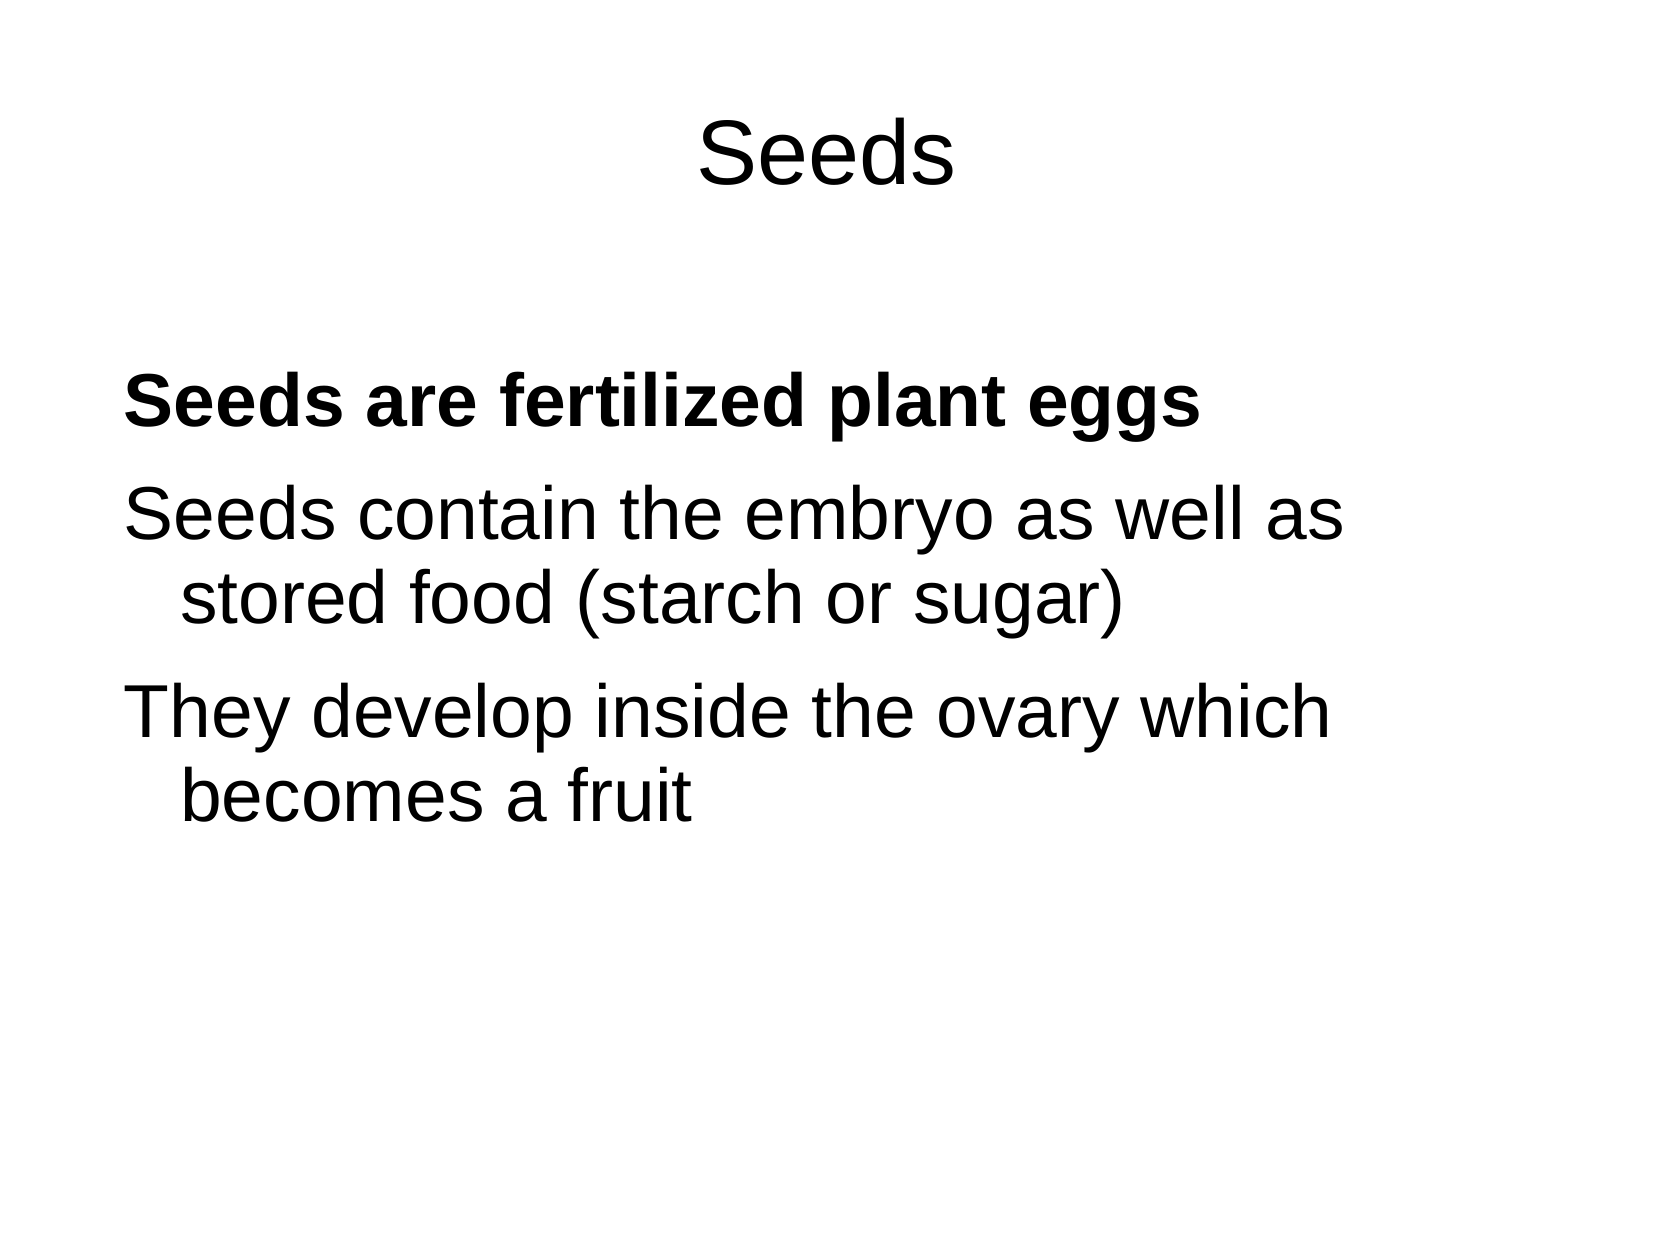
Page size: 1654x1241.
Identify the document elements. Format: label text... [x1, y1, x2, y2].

title Seeds [82, 49, 1571, 257]
list Seeds are fertilized plant eggs Seeds contain the embryo as well as stored food (starch or sugar) They develop inside the ovary which becomes a fruit [124, 358, 1530, 1088]
